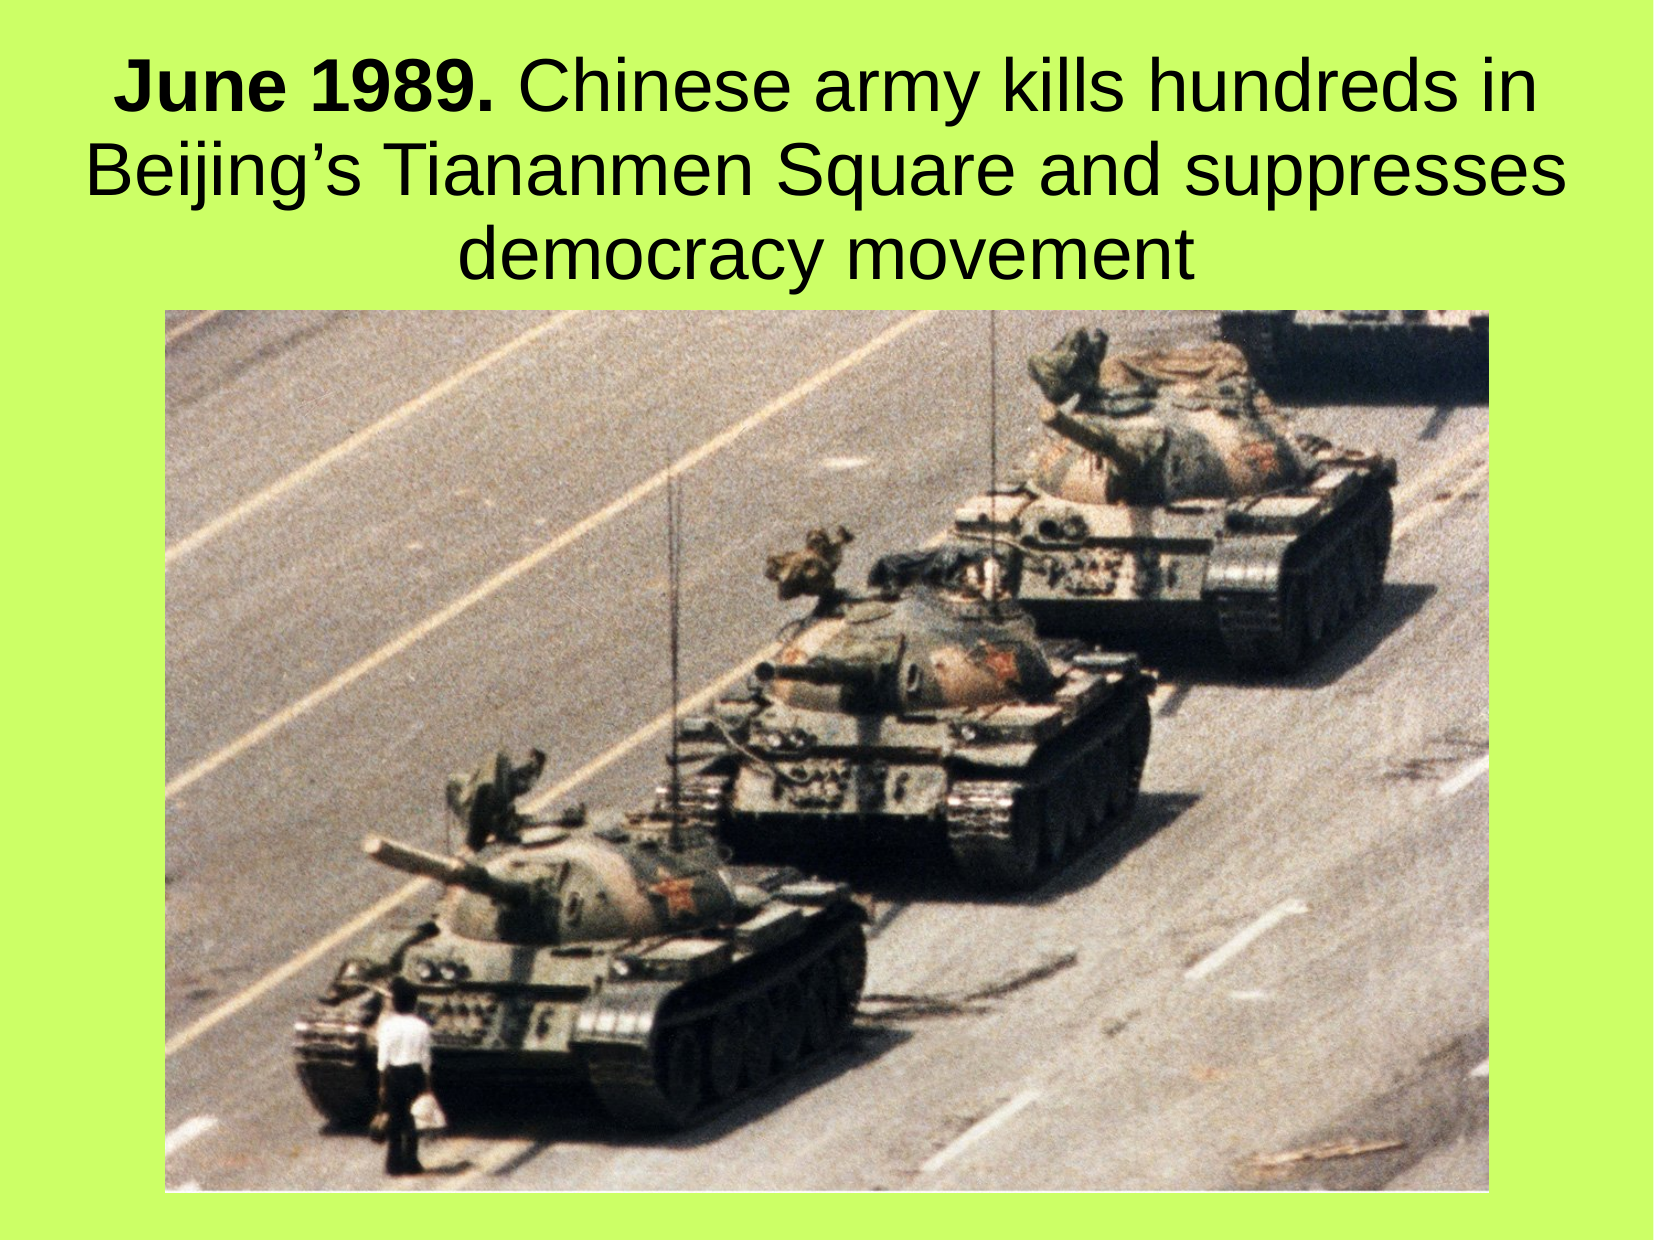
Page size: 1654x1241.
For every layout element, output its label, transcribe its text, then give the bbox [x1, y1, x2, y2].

title June 1989. Chinese army kills hundreds in Beijing’s Tiananmen Square and suppresses democracy movement [82, 43, 1571, 296]
picture [165, 310, 1489, 1193]
